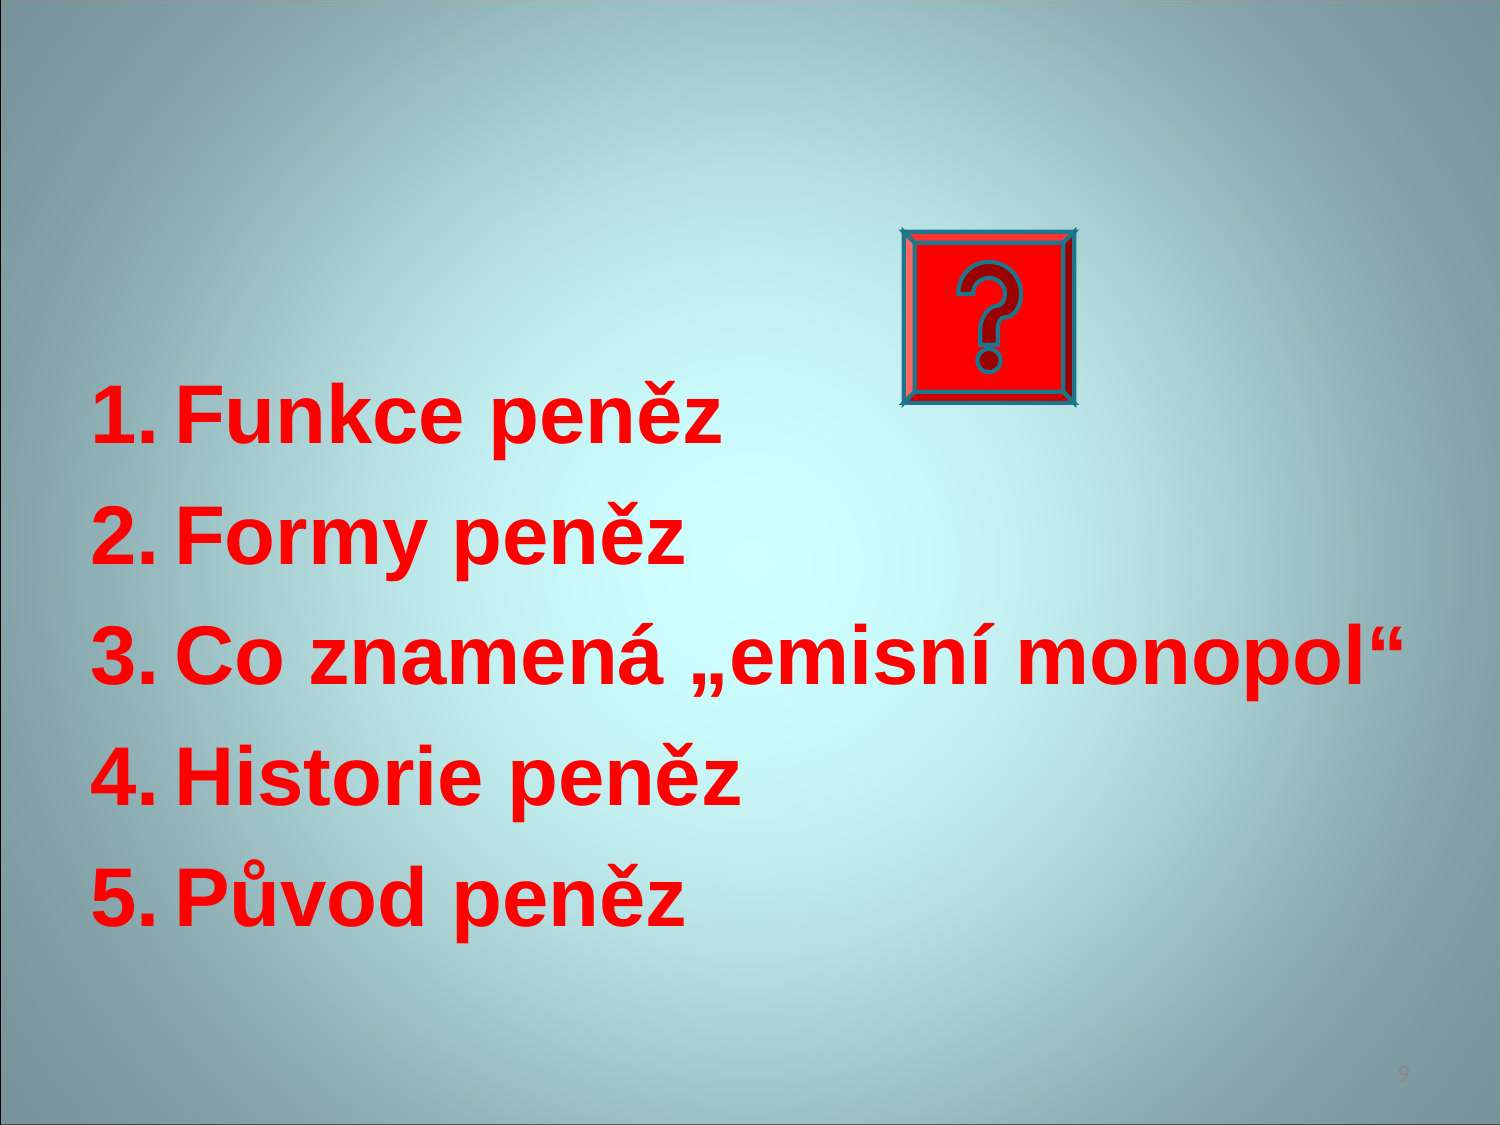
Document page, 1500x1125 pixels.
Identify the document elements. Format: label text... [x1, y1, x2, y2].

list Funkce peněz Formy peněz Co znamená „emisní monopol“ Historie peněz Původ peněz [75, 231, 1471, 988]
text_box [905, 231, 1075, 403]
picture [0, 0, 1500, 1125]
text_box <číslo> [1074, 1042, 1426, 1103]
